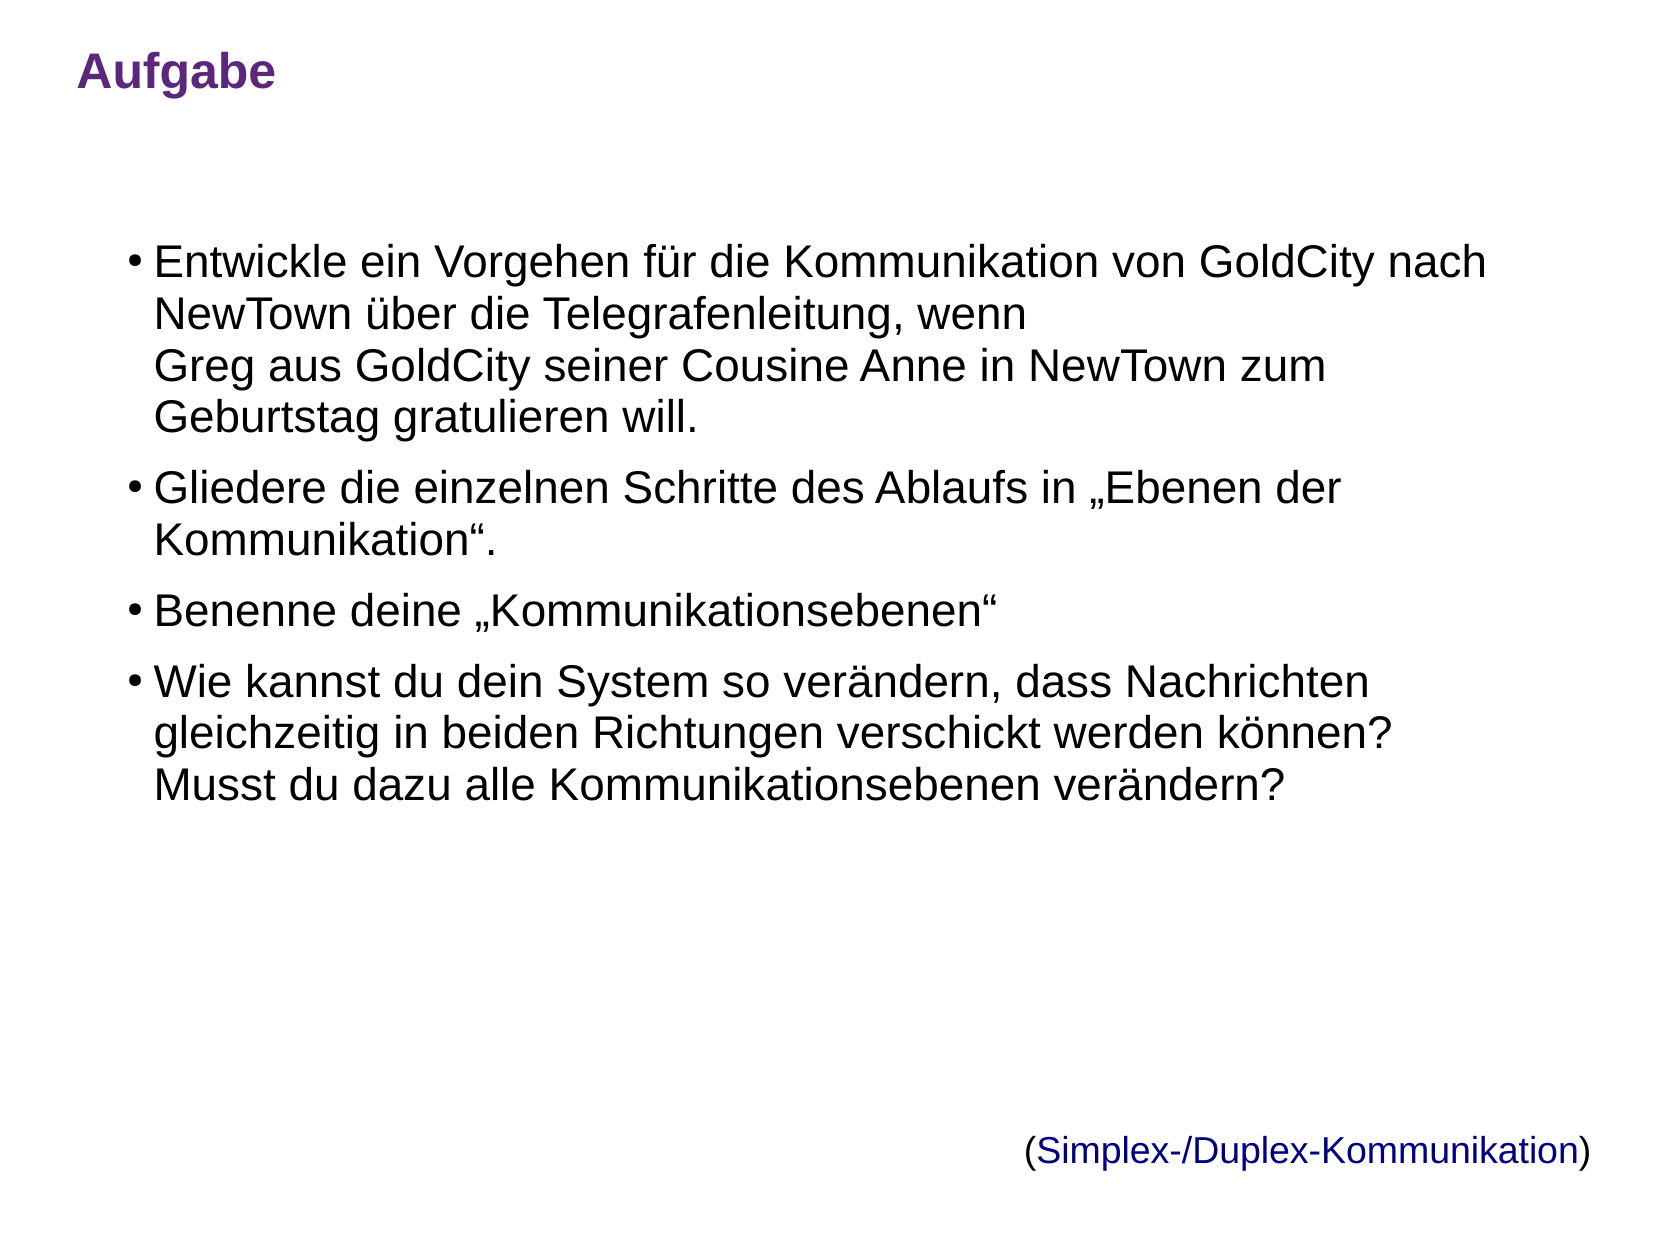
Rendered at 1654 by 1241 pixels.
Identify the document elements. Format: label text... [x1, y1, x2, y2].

list Entwickle ein Vorgehen für die Kommunikation von GoldCity nach NewTown über die Telegrafenleitung, wenn Greg aus GoldCity seiner Cousine Anne in NewTown zum Geburtstag gratulieren will. Gliedere die einzelnen Schritte des Ablaufs in „Ebenen der Kommunikation“. Benenne deine „Kommunikationsebenen“ Wie kannst du dein System so verändern, dass Nachrichten gleichzeitig in beiden Richtungen verschickt werden können? Musst du dazu alle Kommunikationsebenen verändern? [118, 236, 1536, 867]
text_box Aufgabe [61, 35, 308, 107]
text_box (Simplex-/Duplex-Kommunikation) [1009, 1122, 1607, 1179]
